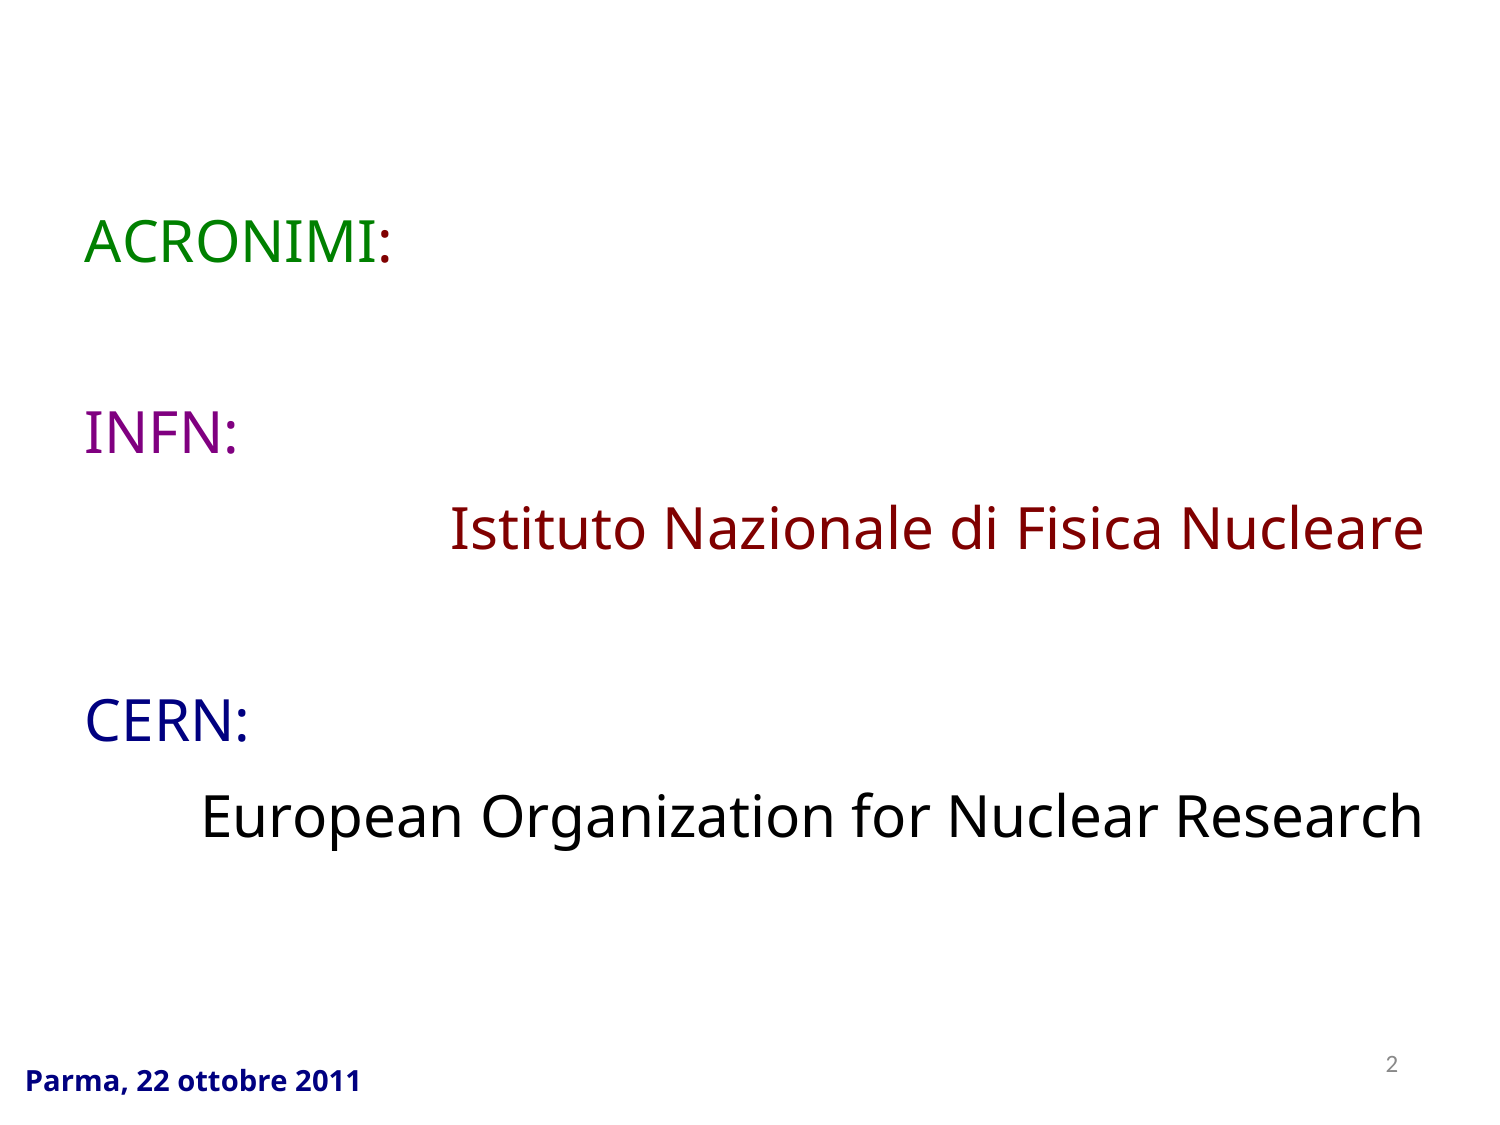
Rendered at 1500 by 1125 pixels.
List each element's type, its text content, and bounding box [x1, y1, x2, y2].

subtitle ACRONIMI: INFN: Istituto Nazionale di Fisica Nucleare CERN: European Organization for Nuclear Research [10, 163, 1426, 892]
